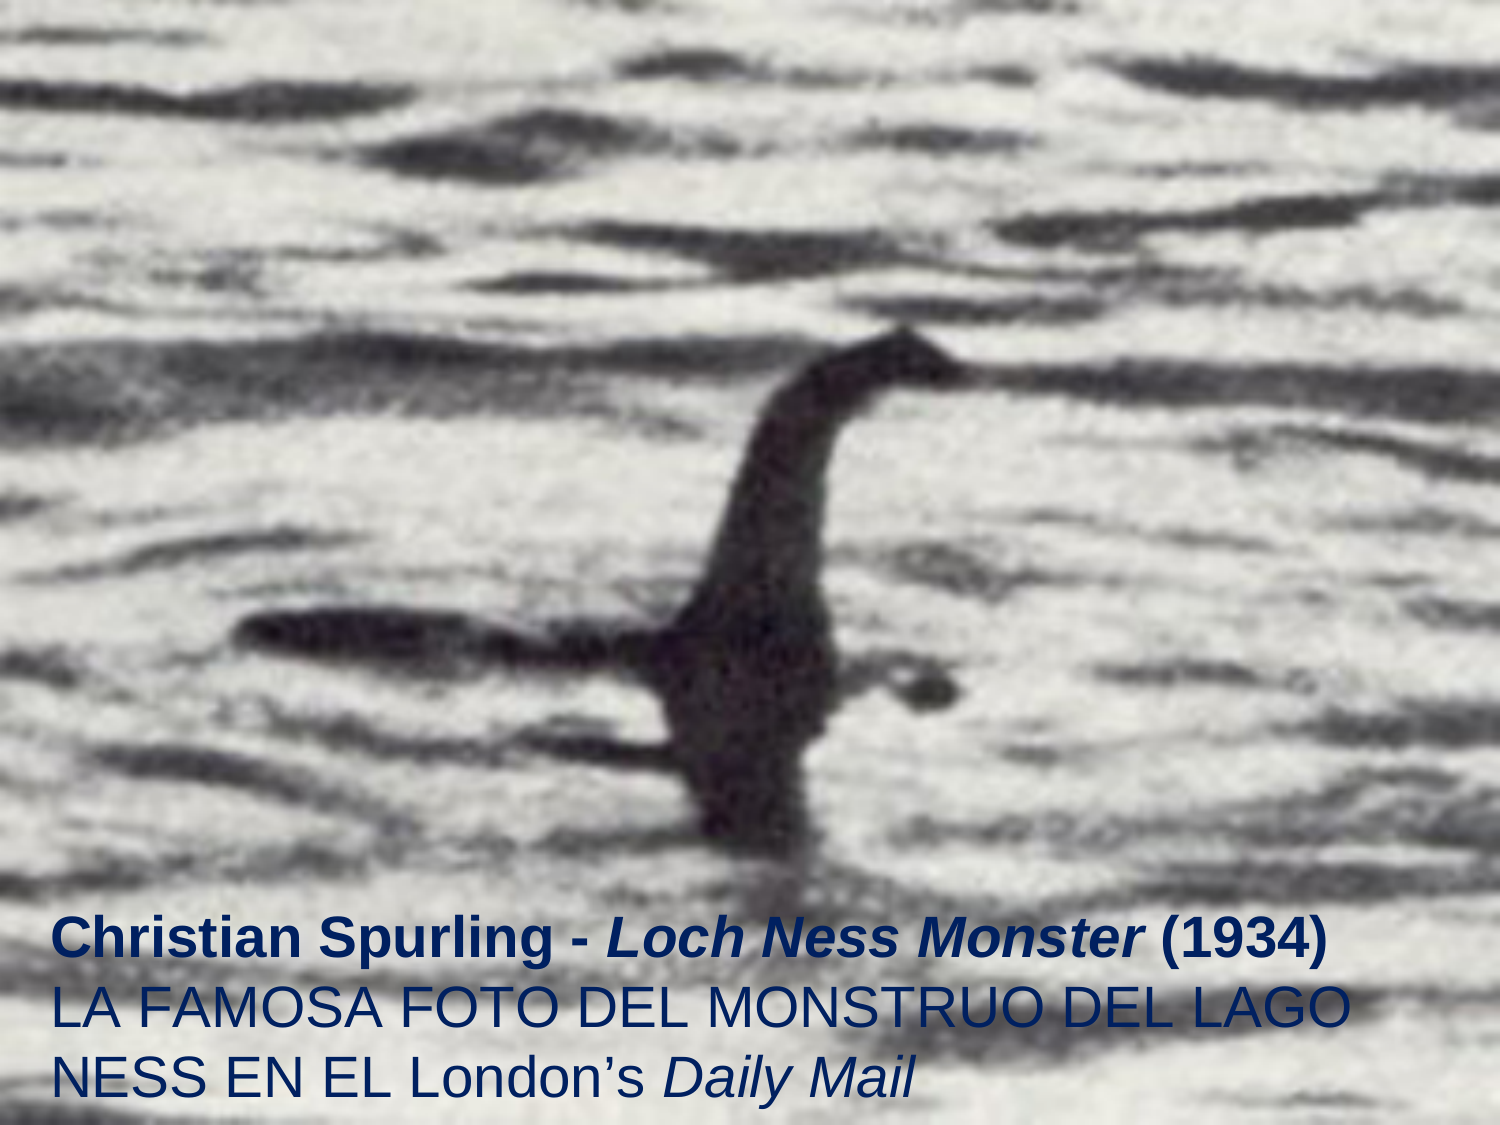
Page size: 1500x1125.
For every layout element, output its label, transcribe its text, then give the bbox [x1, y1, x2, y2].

text_box Christian Spurling - Loch Ness Monster (1934) LA FAMOSA FOTO DEL MONSTRUO DEL LAGO NESS EN EL London’s Daily Mail [35, 891, 1418, 1117]
picture [0, 0, 1500, 1125]
